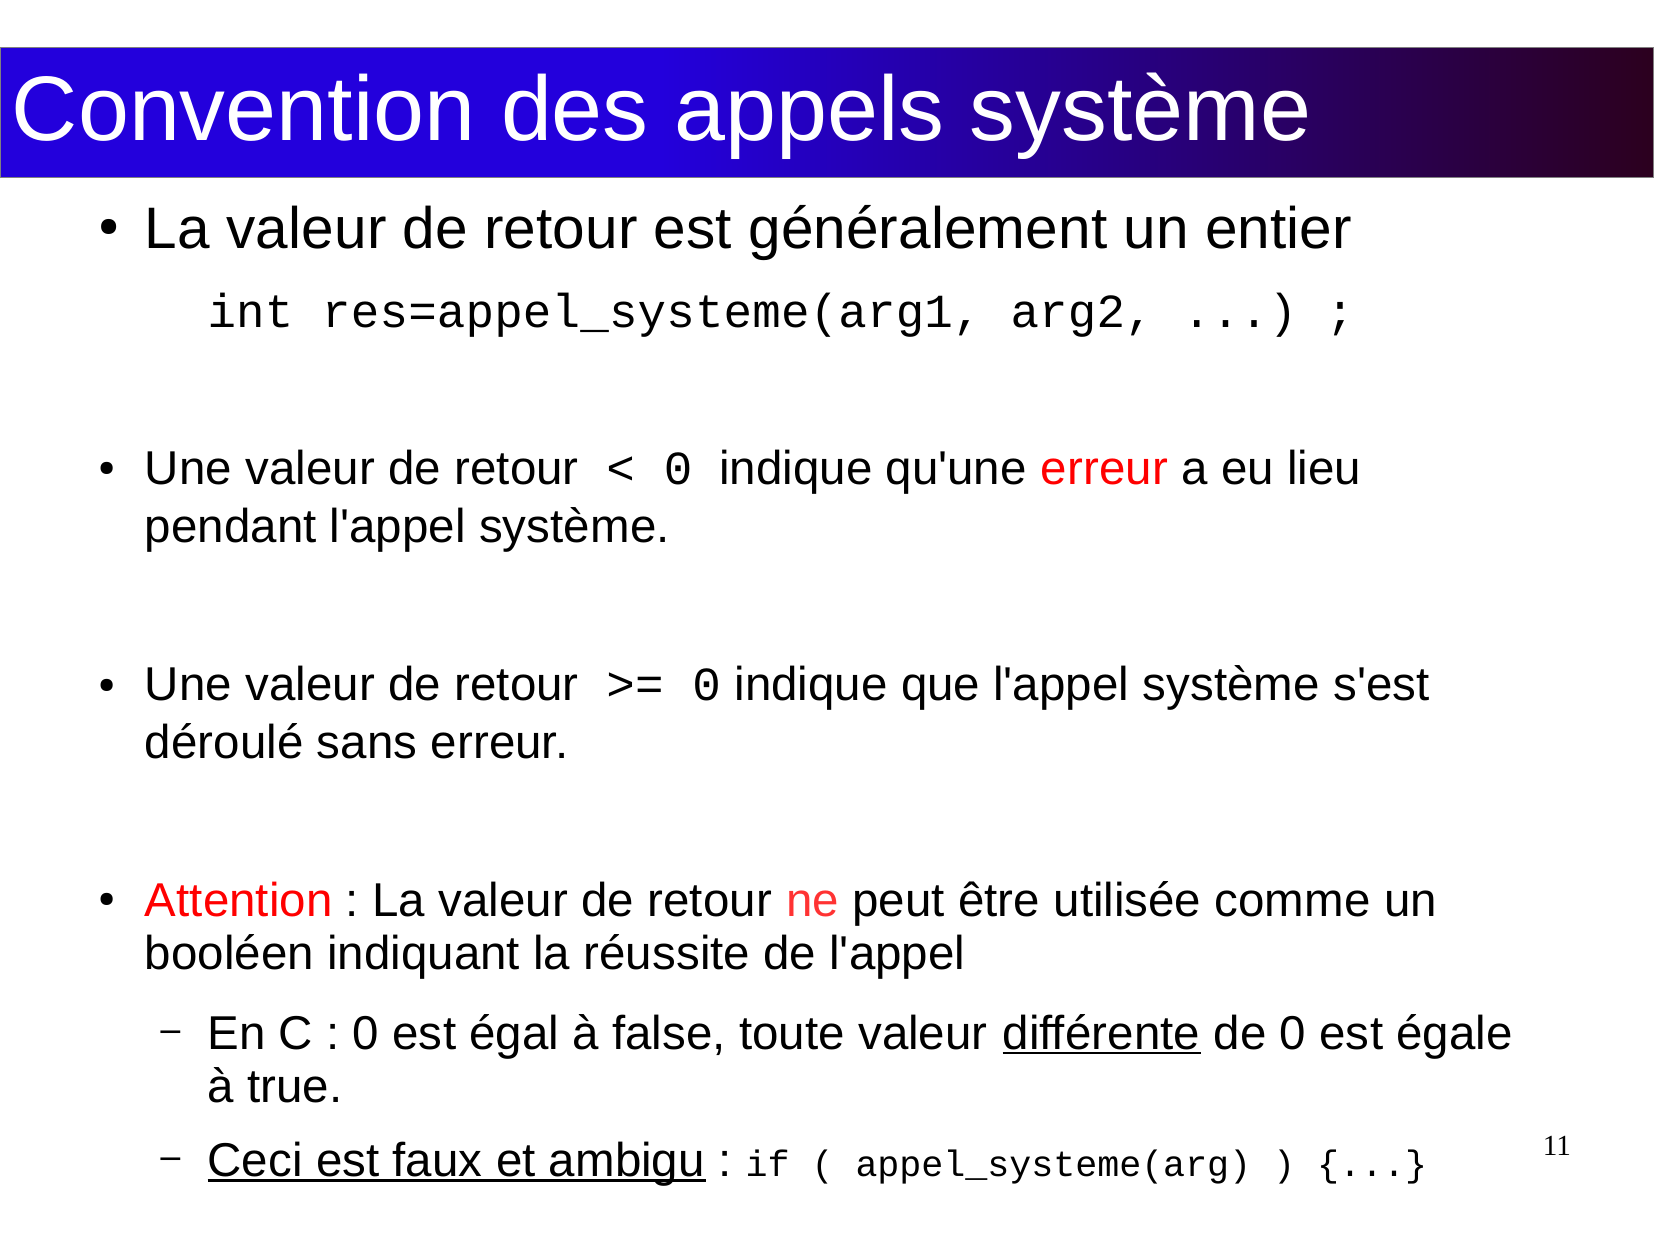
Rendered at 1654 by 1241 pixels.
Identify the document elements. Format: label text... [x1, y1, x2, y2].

title Convention des appels système [11, 5, 1642, 213]
list La valeur de retour est généralement un entier int res=appel_systeme(arg1, arg2, ...) ; Une valeur de retour < 0 indique qu'une erreur a eu lieu pendant l'appel système. Une valeur de retour >= 0 indique que l'appel système s'est déroulé sans erreur. Attention : La valeur de retour ne peut être utilisée comme un booléen indiquant la réussite de l'appel En C : 0 est égal à false, toute valeur différente de 0 est égale à true. Ceci est faux et ambigu : if ( appel_systeme(arg) ) {...} [82, 195, 1538, 1193]
